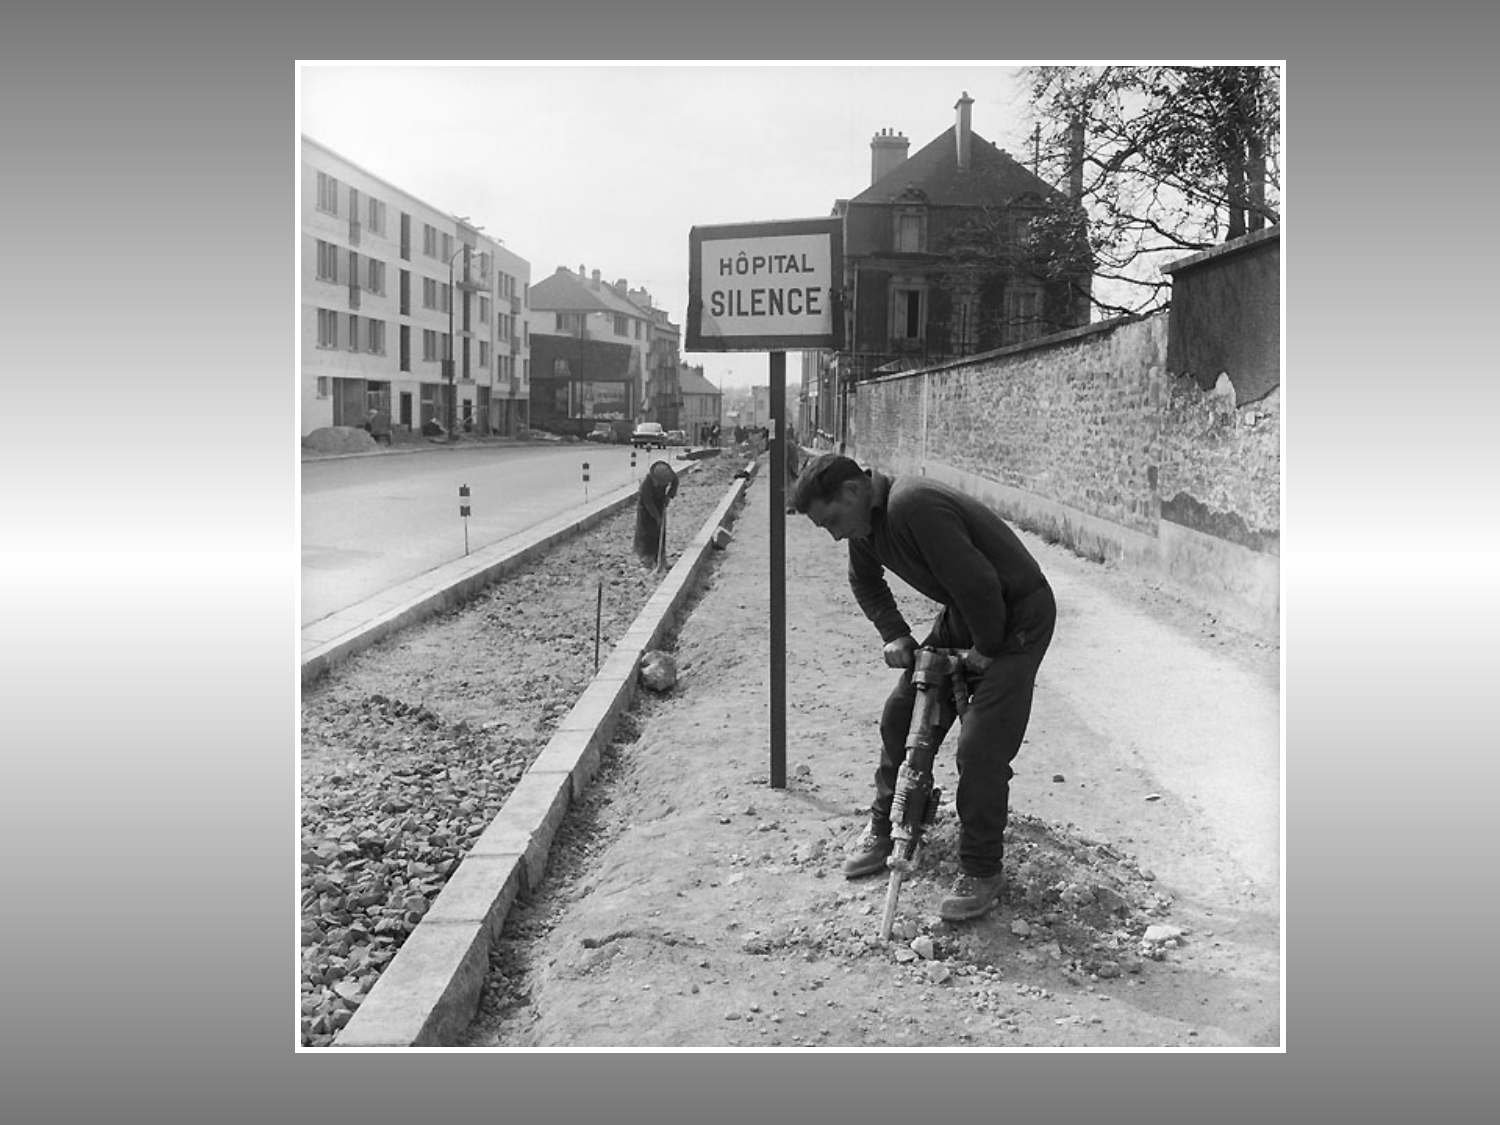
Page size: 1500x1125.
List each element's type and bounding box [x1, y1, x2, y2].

picture [301, 66, 1280, 1047]
